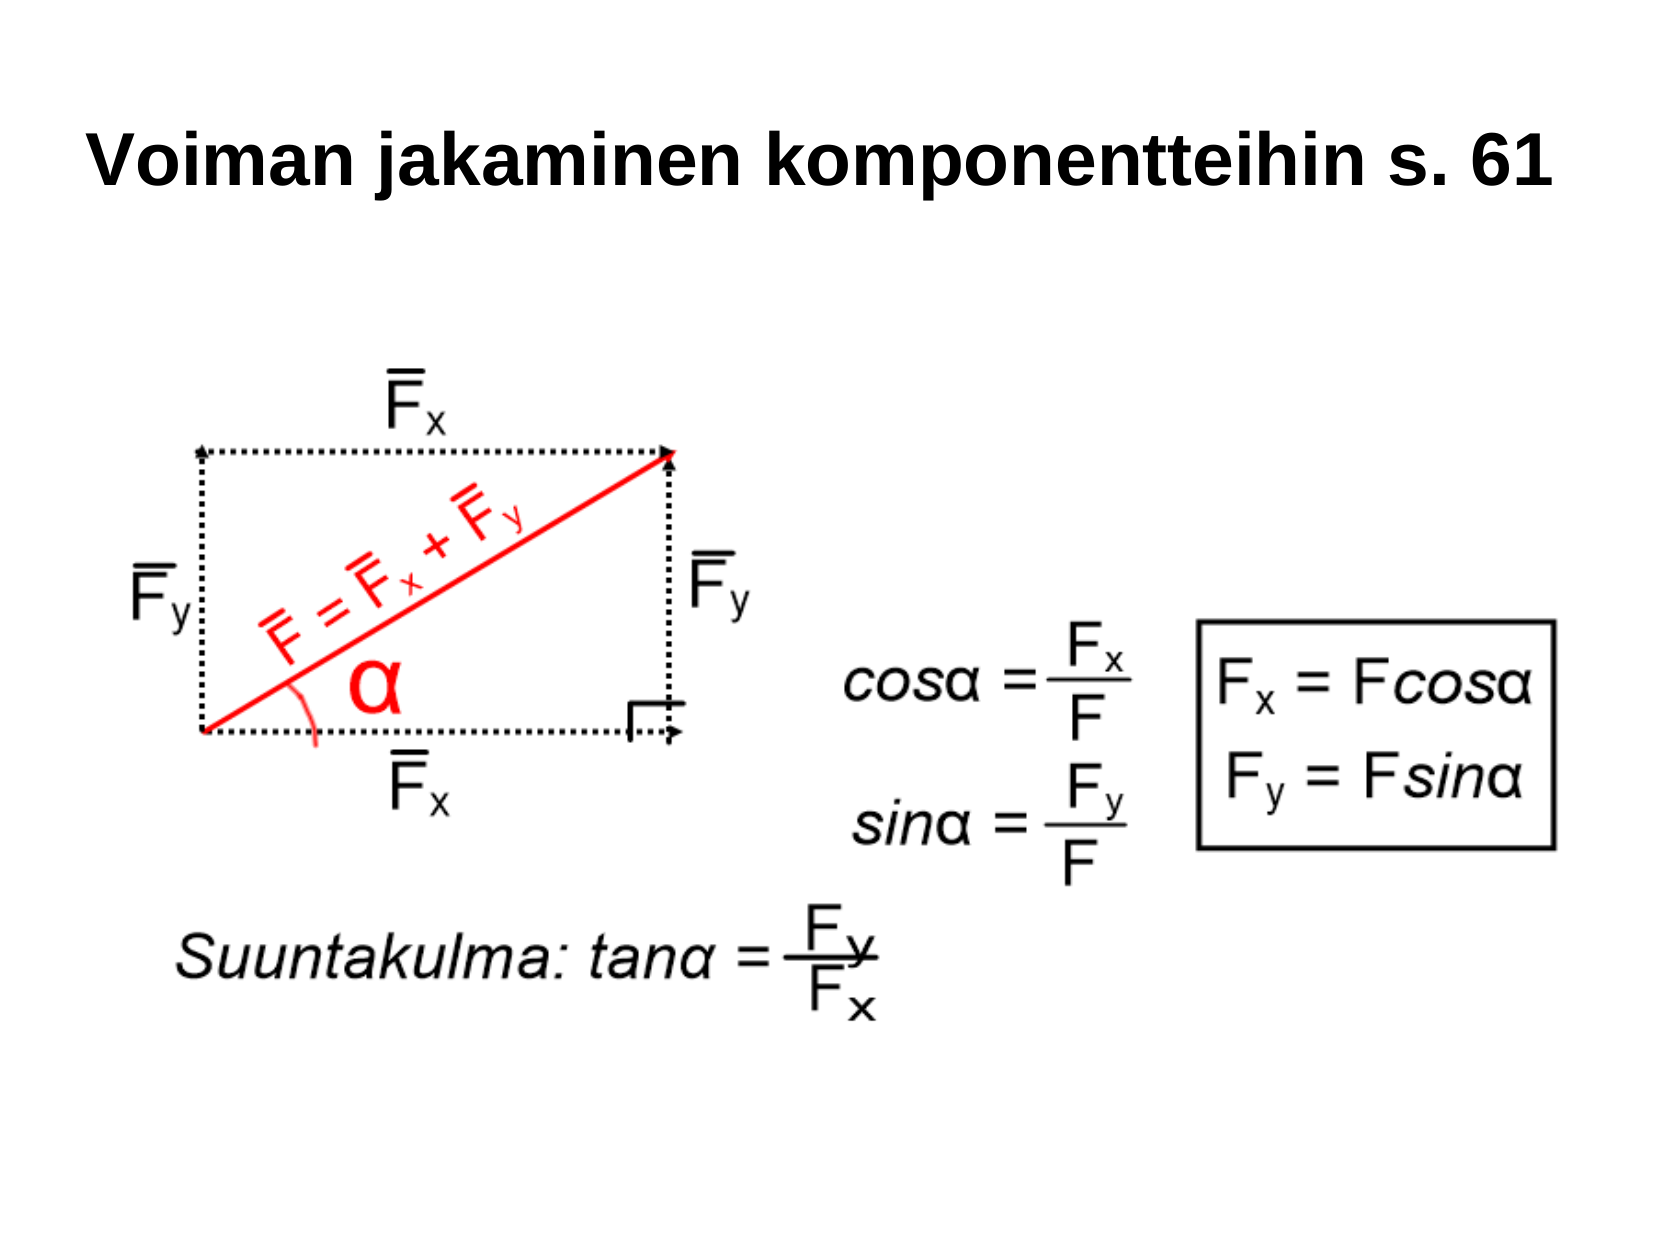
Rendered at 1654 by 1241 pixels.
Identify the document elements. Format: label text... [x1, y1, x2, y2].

picture [66, 285, 1607, 1063]
text_box Voiman jakaminen komponentteihin s. 61 [70, 106, 1586, 237]
